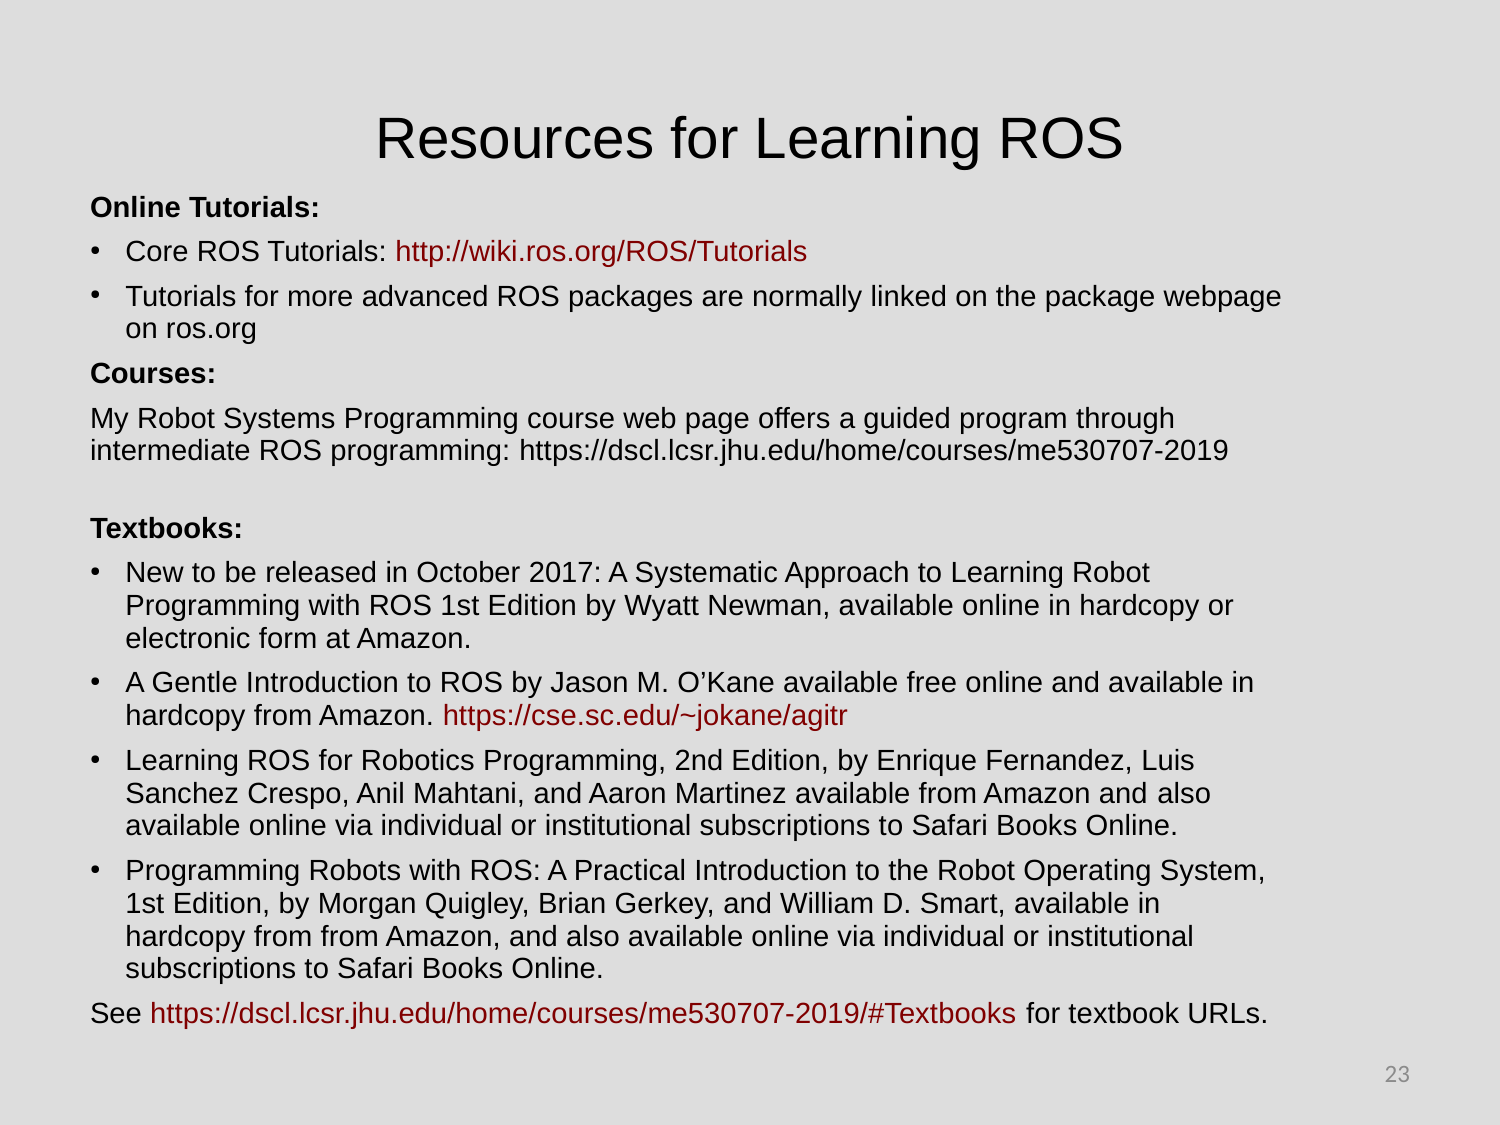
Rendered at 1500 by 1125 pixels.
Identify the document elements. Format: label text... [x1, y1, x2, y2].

title Resources for Learning ROS [75, 45, 1425, 233]
subtitle Online Tutorials: Core ROS Tutorials: http://wiki.ros.org/ROS/Tutorials Tutorials for more advanced ROS packages are normally linked on the package webpage on ros.org Courses: My Robot Systems Programming course web page offers a guided program through intermediate ROS programming: https://dscl.lcsr.jhu.edu/home/courses/me530707-2019 Textbooks: New to be released in October 2017: A Systematic Approach to Learning Robot Programming with ROS 1st Edition by Wyatt Newman, available online in hardcopy or electronic form at Amazon. A Gentle Introduction to ROS by Jason M. O’Kane available free online and available in hardcopy from Amazon. https://cse.sc.edu/~jokane/agitr Learning ROS for Robotics Programming, 2nd Edition, by Enrique Fernandez, Luis Sanchez Crespo, Anil Mahtani, and Aaron Martinez available from Amazon and also available online via individual or institutional subscriptions to Safari Books Online. Programming Robots with ROS: A Practical Introduction to the Robot Operating System, 1st Edition, by Morgan Quigley, Brian Gerkey, and William D. Smart, available in hardcopy from from Amazon, and also available online via individual or institutional subscriptions to Safari Books Online. See https://dscl.lcsr.jhu.edu/home/courses/me530707-2019/#Textbooks for textbook URLs. [90, 190, 1291, 1111]
